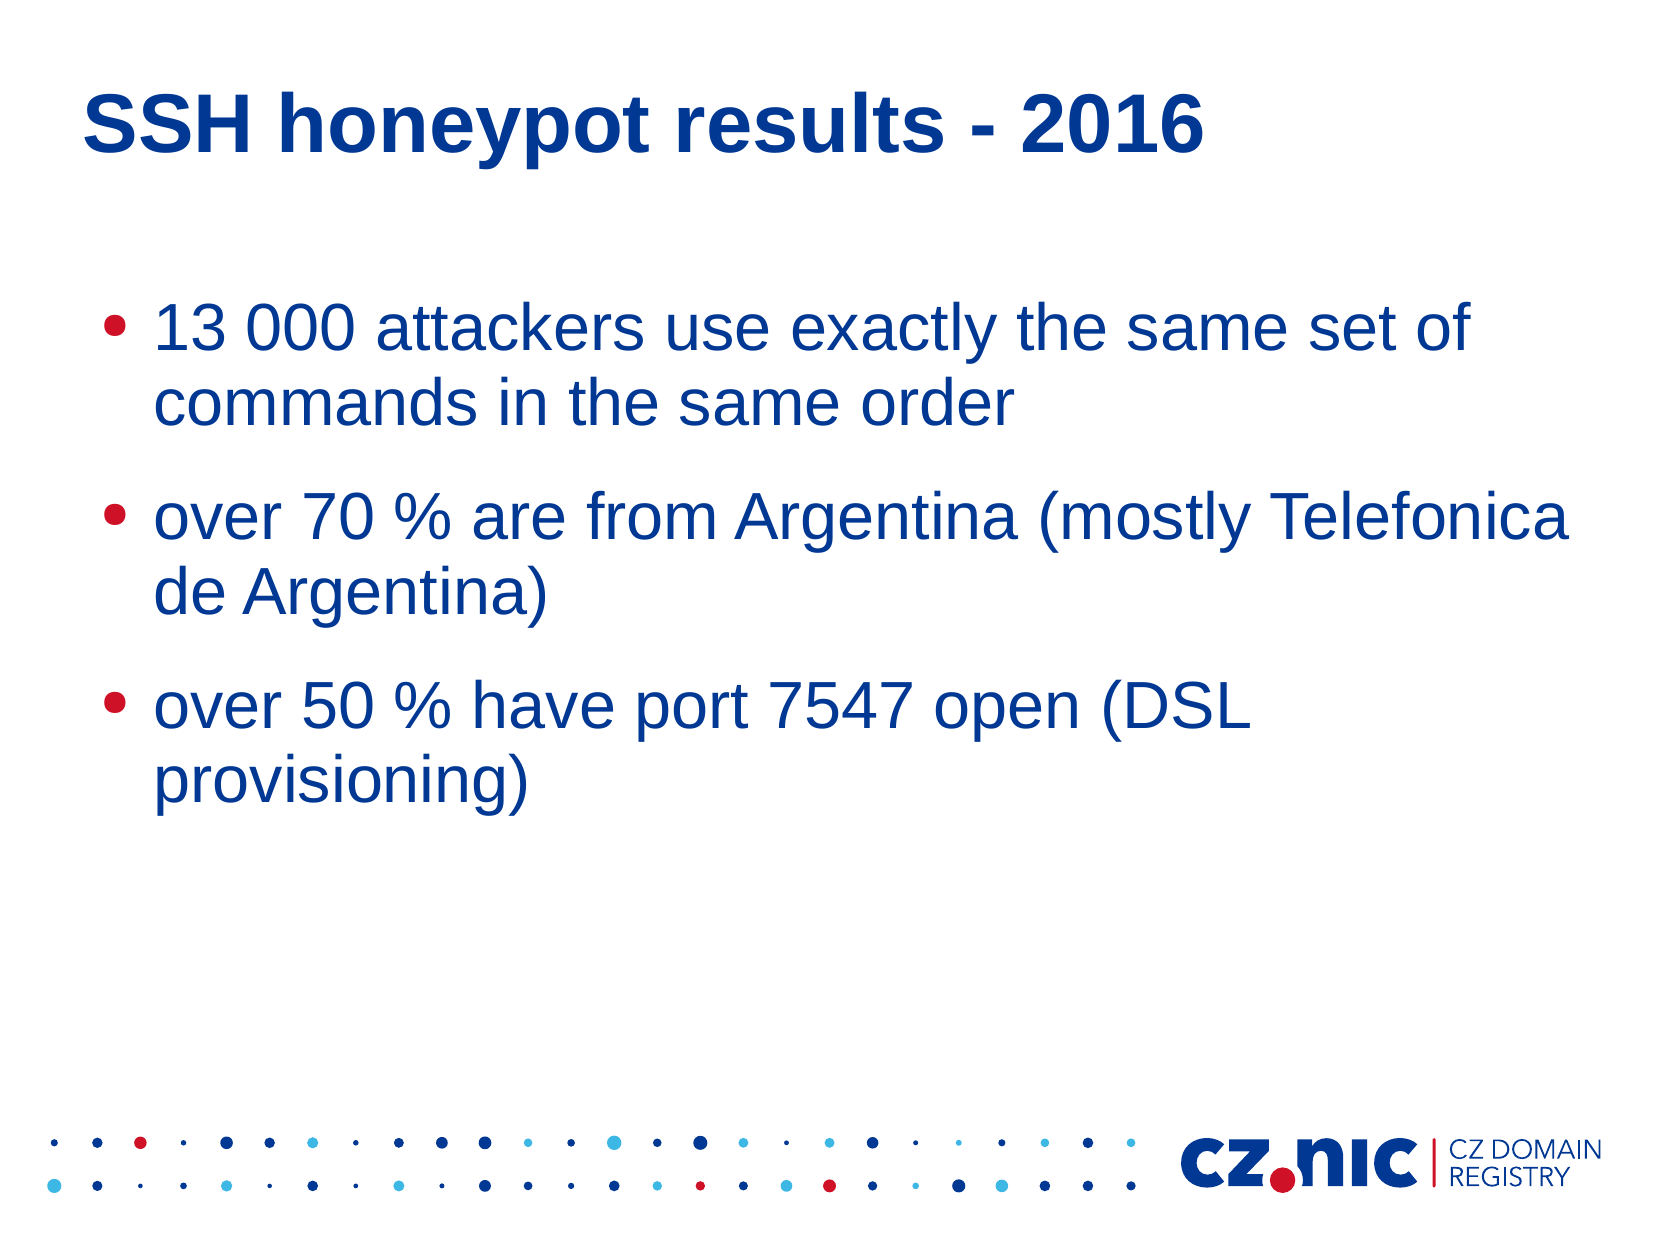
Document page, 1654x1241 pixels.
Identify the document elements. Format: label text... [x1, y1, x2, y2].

list 13 000 attackers use exactly the same set of commands in the same order over 70 % are from Argentina (mostly Telefonica de Argentina) over 50 % have port 7547 open (DSL provisioning) [82, 290, 1571, 1010]
title SSH honeypot results - 2016 [82, 70, 1571, 178]
